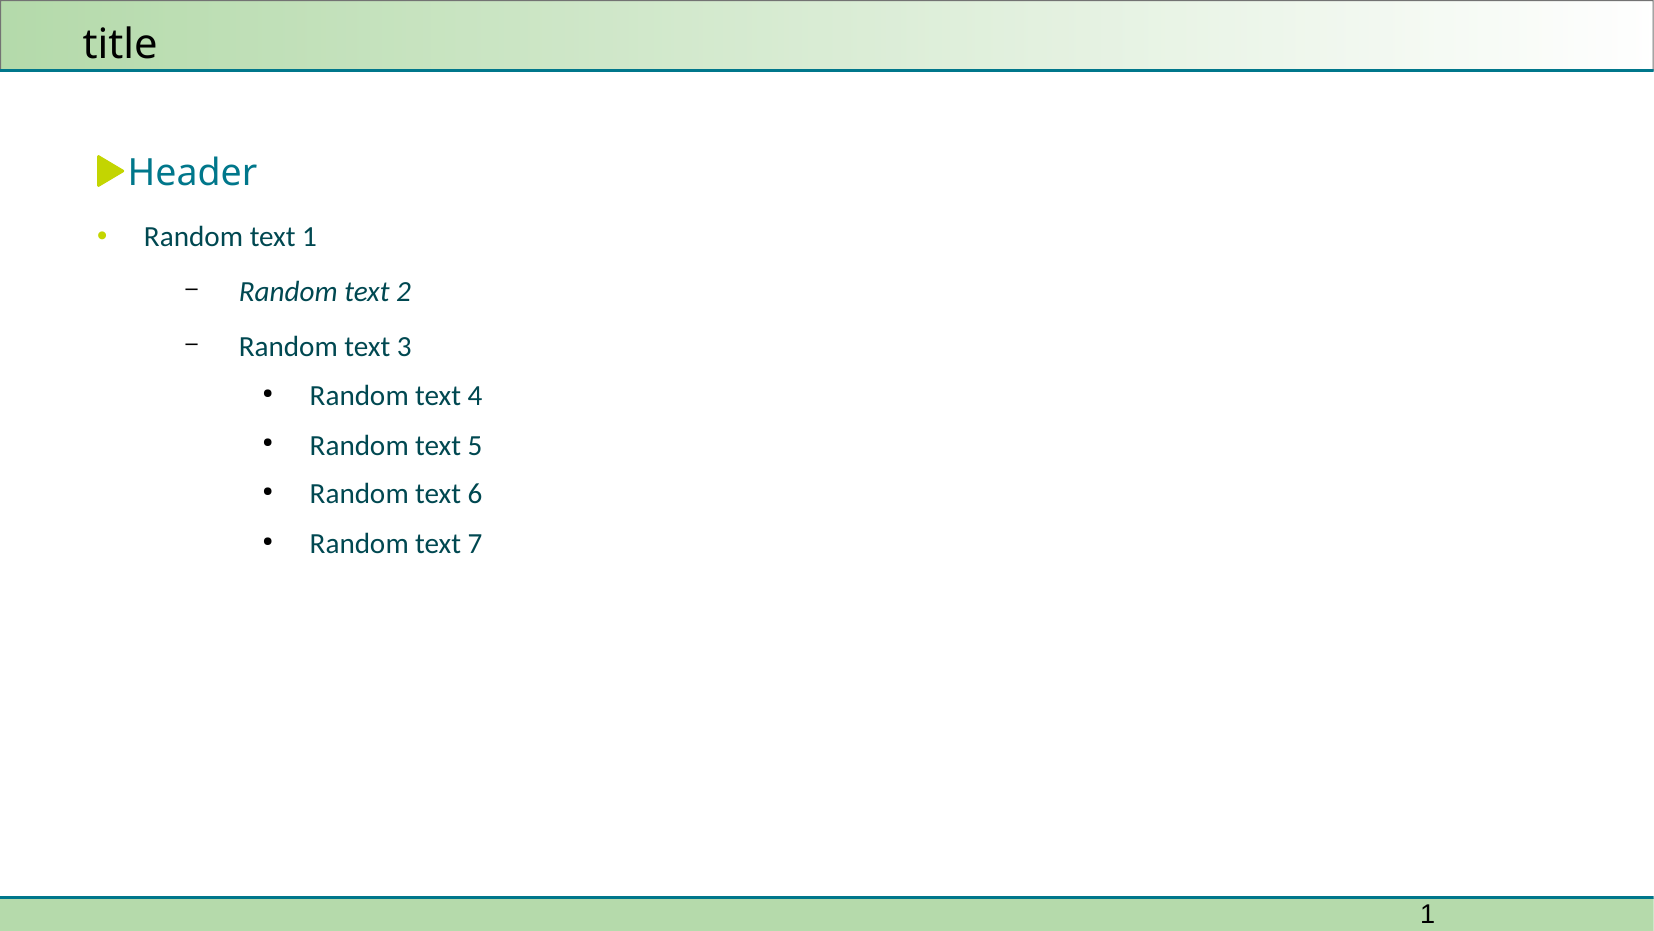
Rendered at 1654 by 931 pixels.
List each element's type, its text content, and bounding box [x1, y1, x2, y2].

list Header [82, 145, 686, 214]
title title [82, 18, 981, 66]
list Random text 1 Random text 2 Random text 3 Random text 4 Random text 5 Random text 6 Random text 7 [82, 214, 898, 479]
